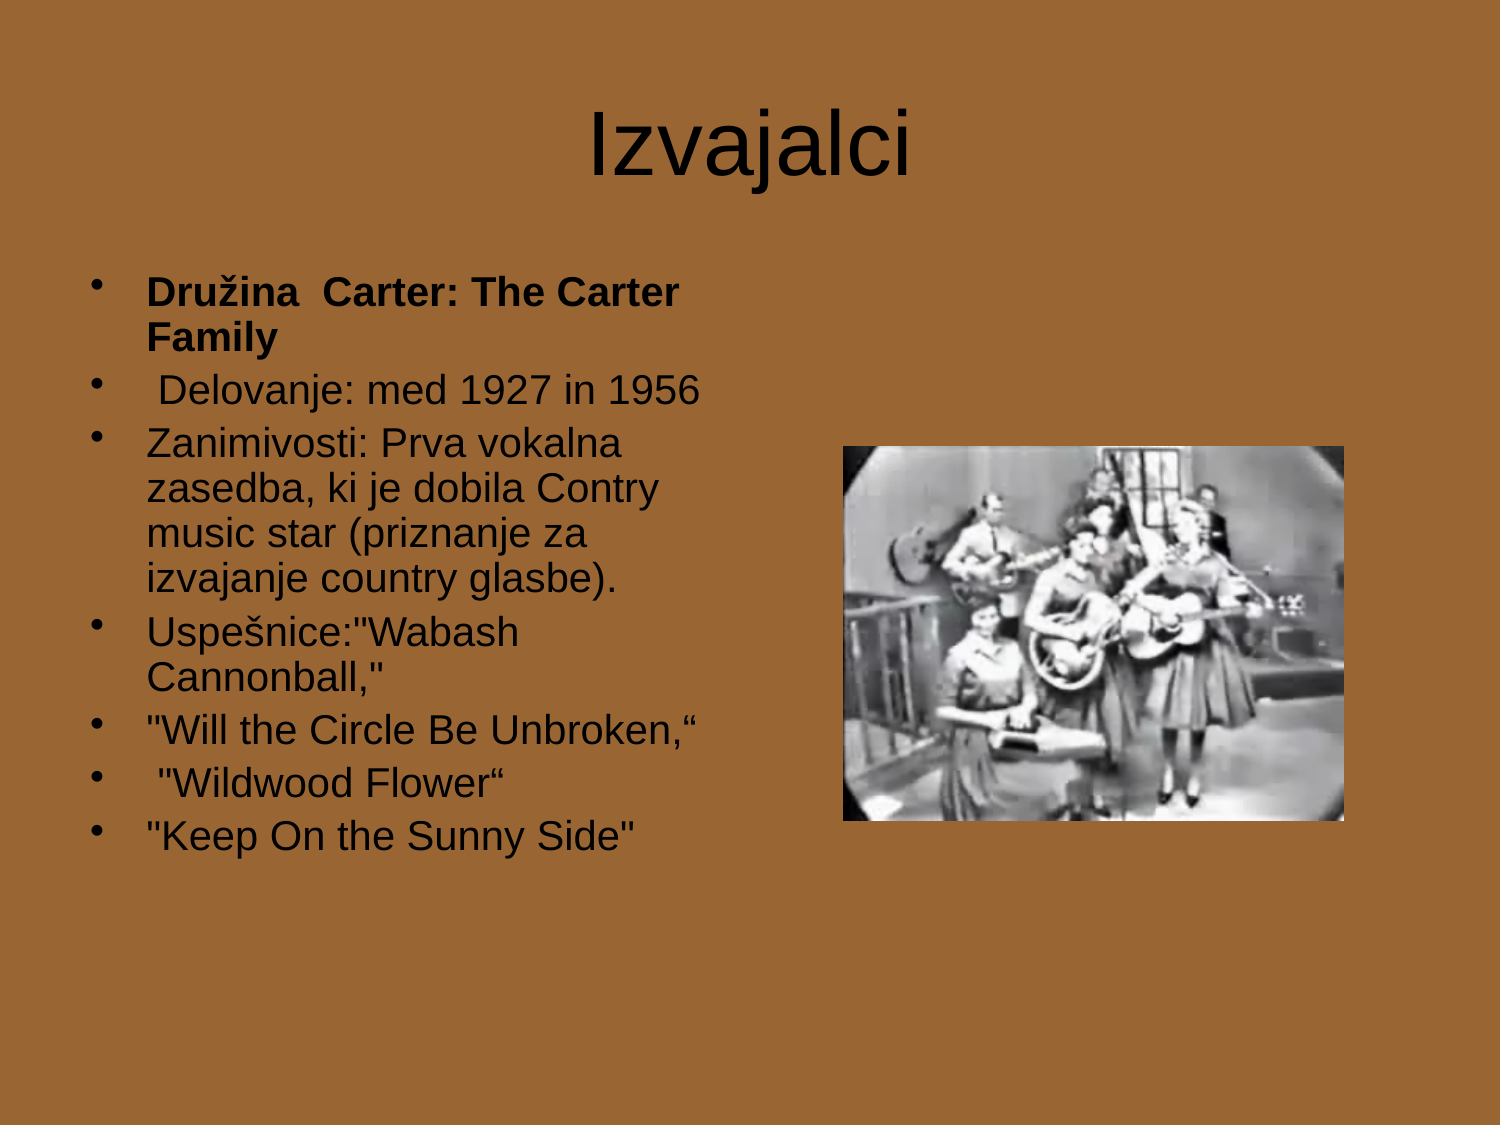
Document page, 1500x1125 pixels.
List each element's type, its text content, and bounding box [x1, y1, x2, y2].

list Družina Carter: The Carter Family Delovanje: med 1927 in 1956 Zanimivosti: Prva vokalna zasedba, ki je dobila Contry music star (priznanje za izvajanje country glasbe). Uspešnice:"Wabash Cannonball," "Will the Circle Be Unbroken,“ "Wildwood Flower“ "Keep On the Sunny Side" [75, 262, 738, 1005]
picture [843, 446, 1344, 822]
title Izvajalci [75, 45, 1425, 233]
